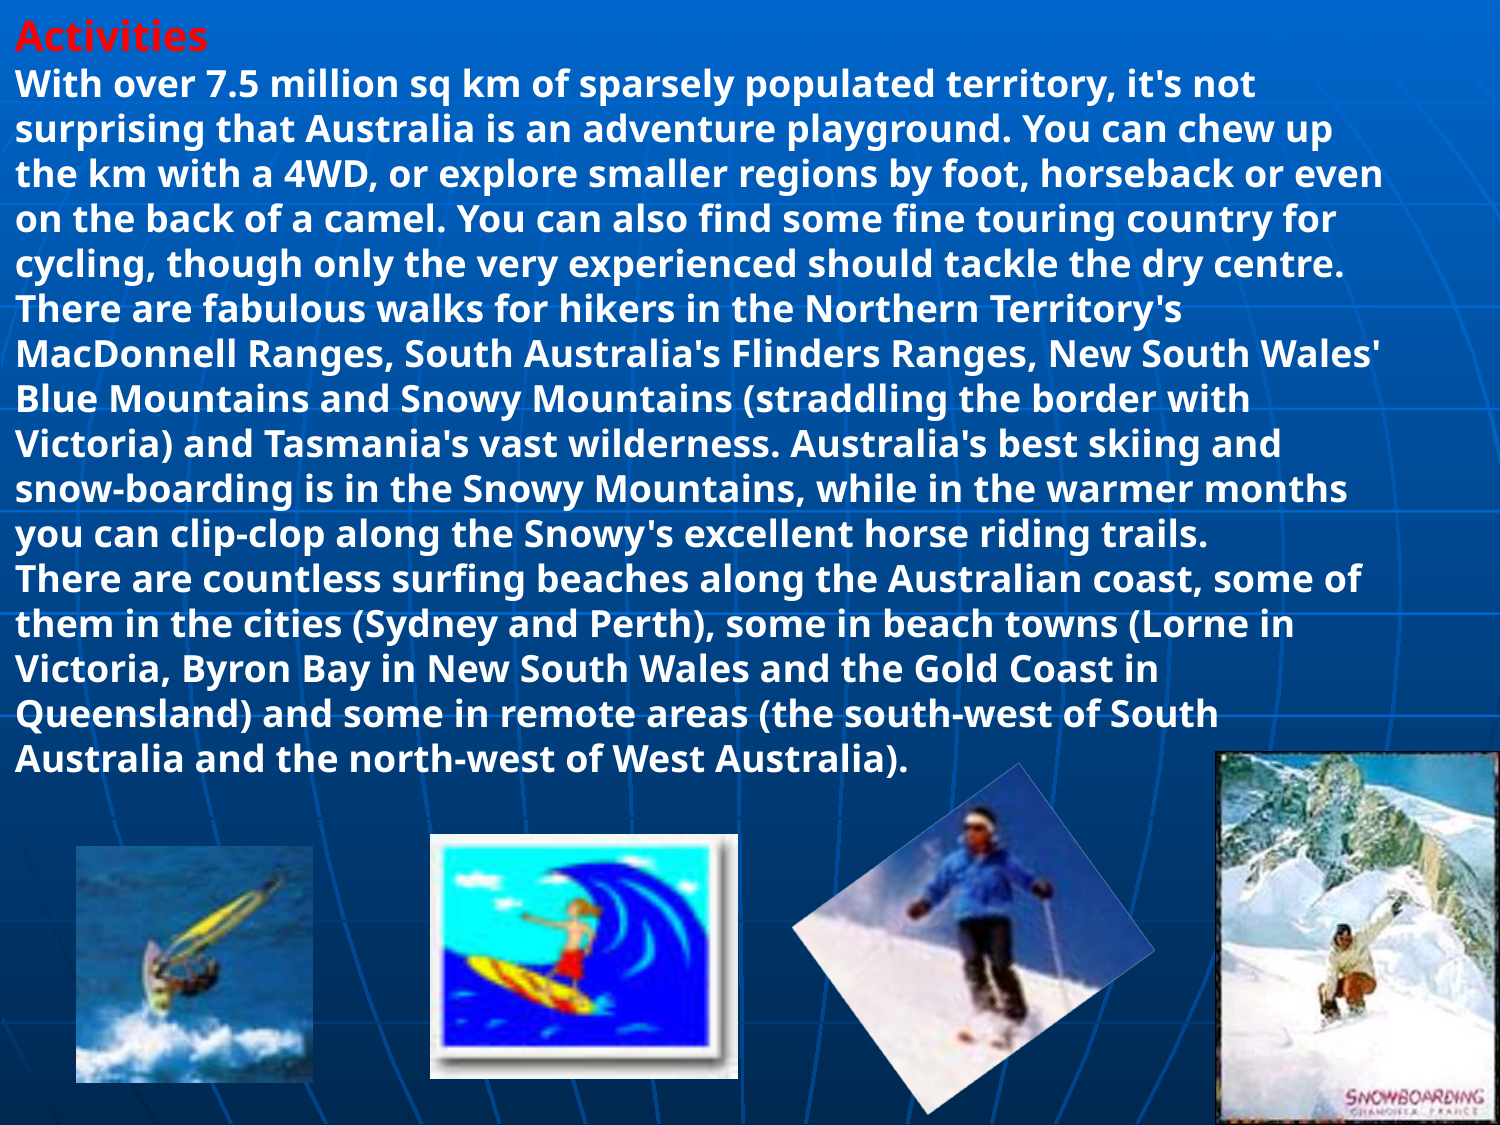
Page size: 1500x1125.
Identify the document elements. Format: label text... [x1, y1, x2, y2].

picture [1215, 751, 1500, 1125]
picture [791, 762, 1155, 1115]
text_box Activities With over 7.5 million sq km of sparsely populated territory, it's not surprising that Australia is an adventure playground. You can chew up the km with a 4WD, or explore smaller regions by foot, horseback or even on the back of a camel. You can also find some fine touring country for cycling, though only the very experienced should tackle the dry centre. There are fabulous walks for hikers in the Northern Territory's MacDonnell Ranges, South Australia's Flinders Ranges, New South Wales' Blue Mountains and Snowy Mountains (straddling the border with Victoria) and Tasmania's vast wilderness. Australia's best skiing and snow-boarding is in the Snowy Mountains, while in the warmer months you can clip-clop along the Snowy's excellent horse riding trails. There are countless surfing beaches along the Australian coast, some of them in the cities (Sydney and Perth), some in beach towns (Lorne in Victoria, Byron Bay in New South Wales and the Gold Coast in Queensland) and some in remote areas (the south-west of South Australia and the north-west of West Australia). [0, 0, 1406, 788]
picture [76, 846, 313, 1083]
picture [430, 834, 738, 1079]
